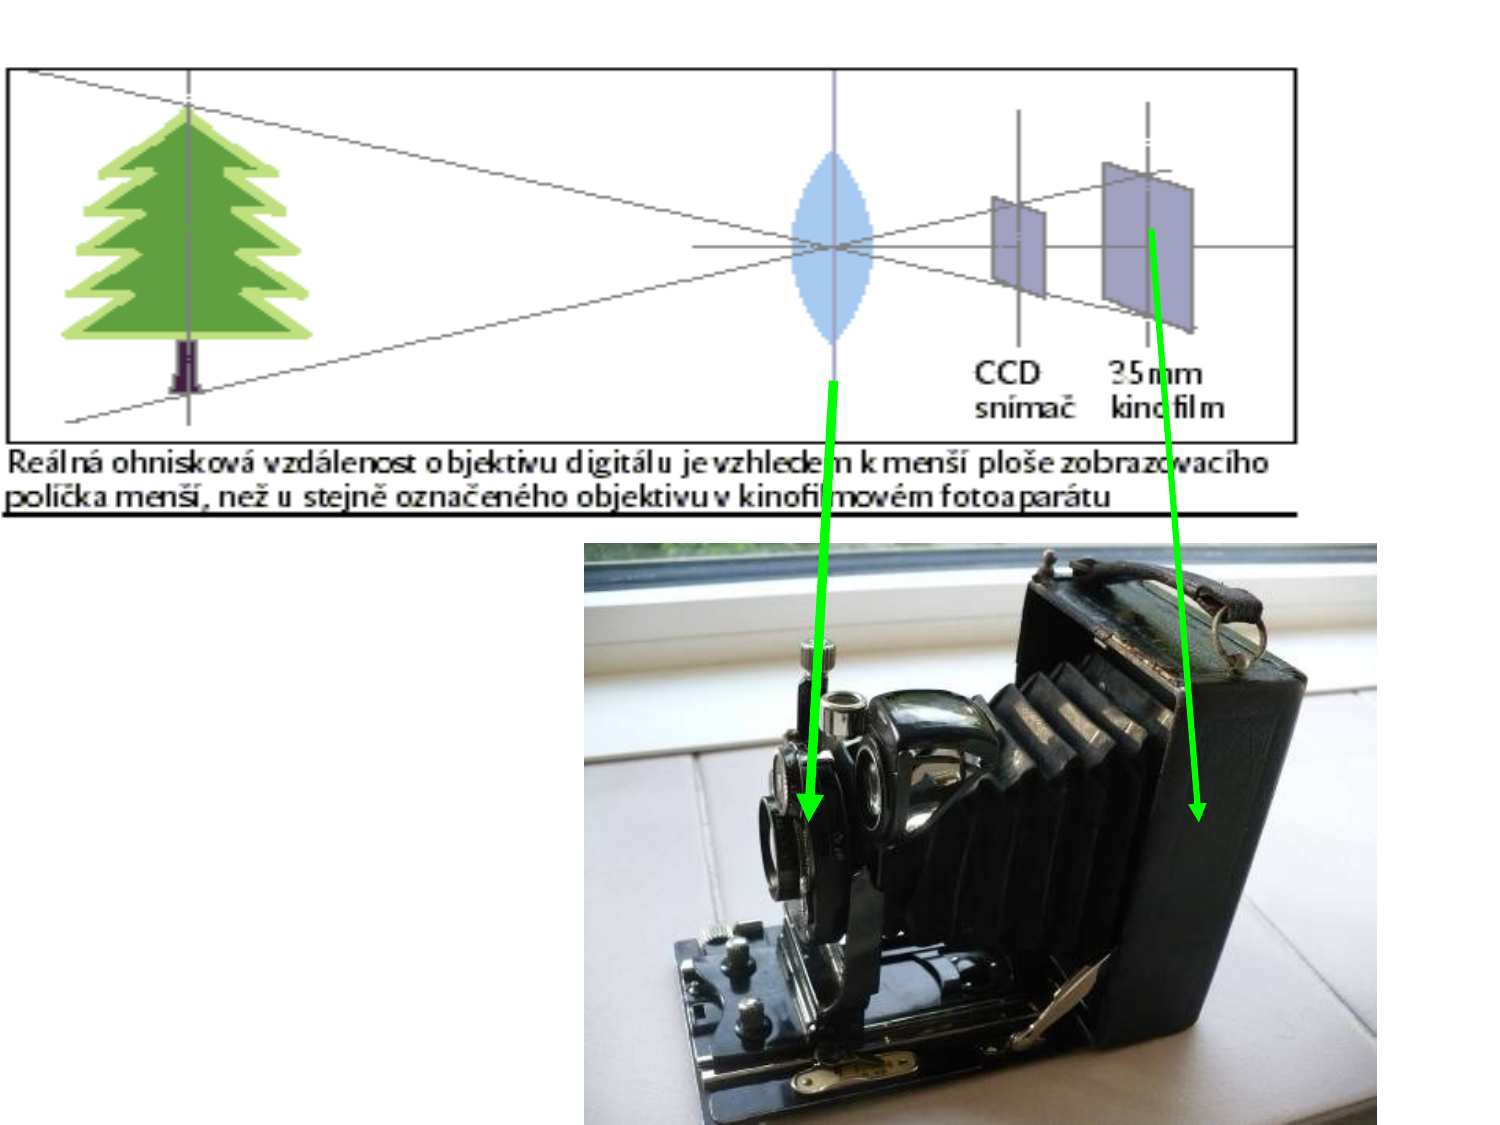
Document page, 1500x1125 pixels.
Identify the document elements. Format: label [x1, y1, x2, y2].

picture [0, 66, 1306, 526]
picture [584, 543, 1377, 1125]
